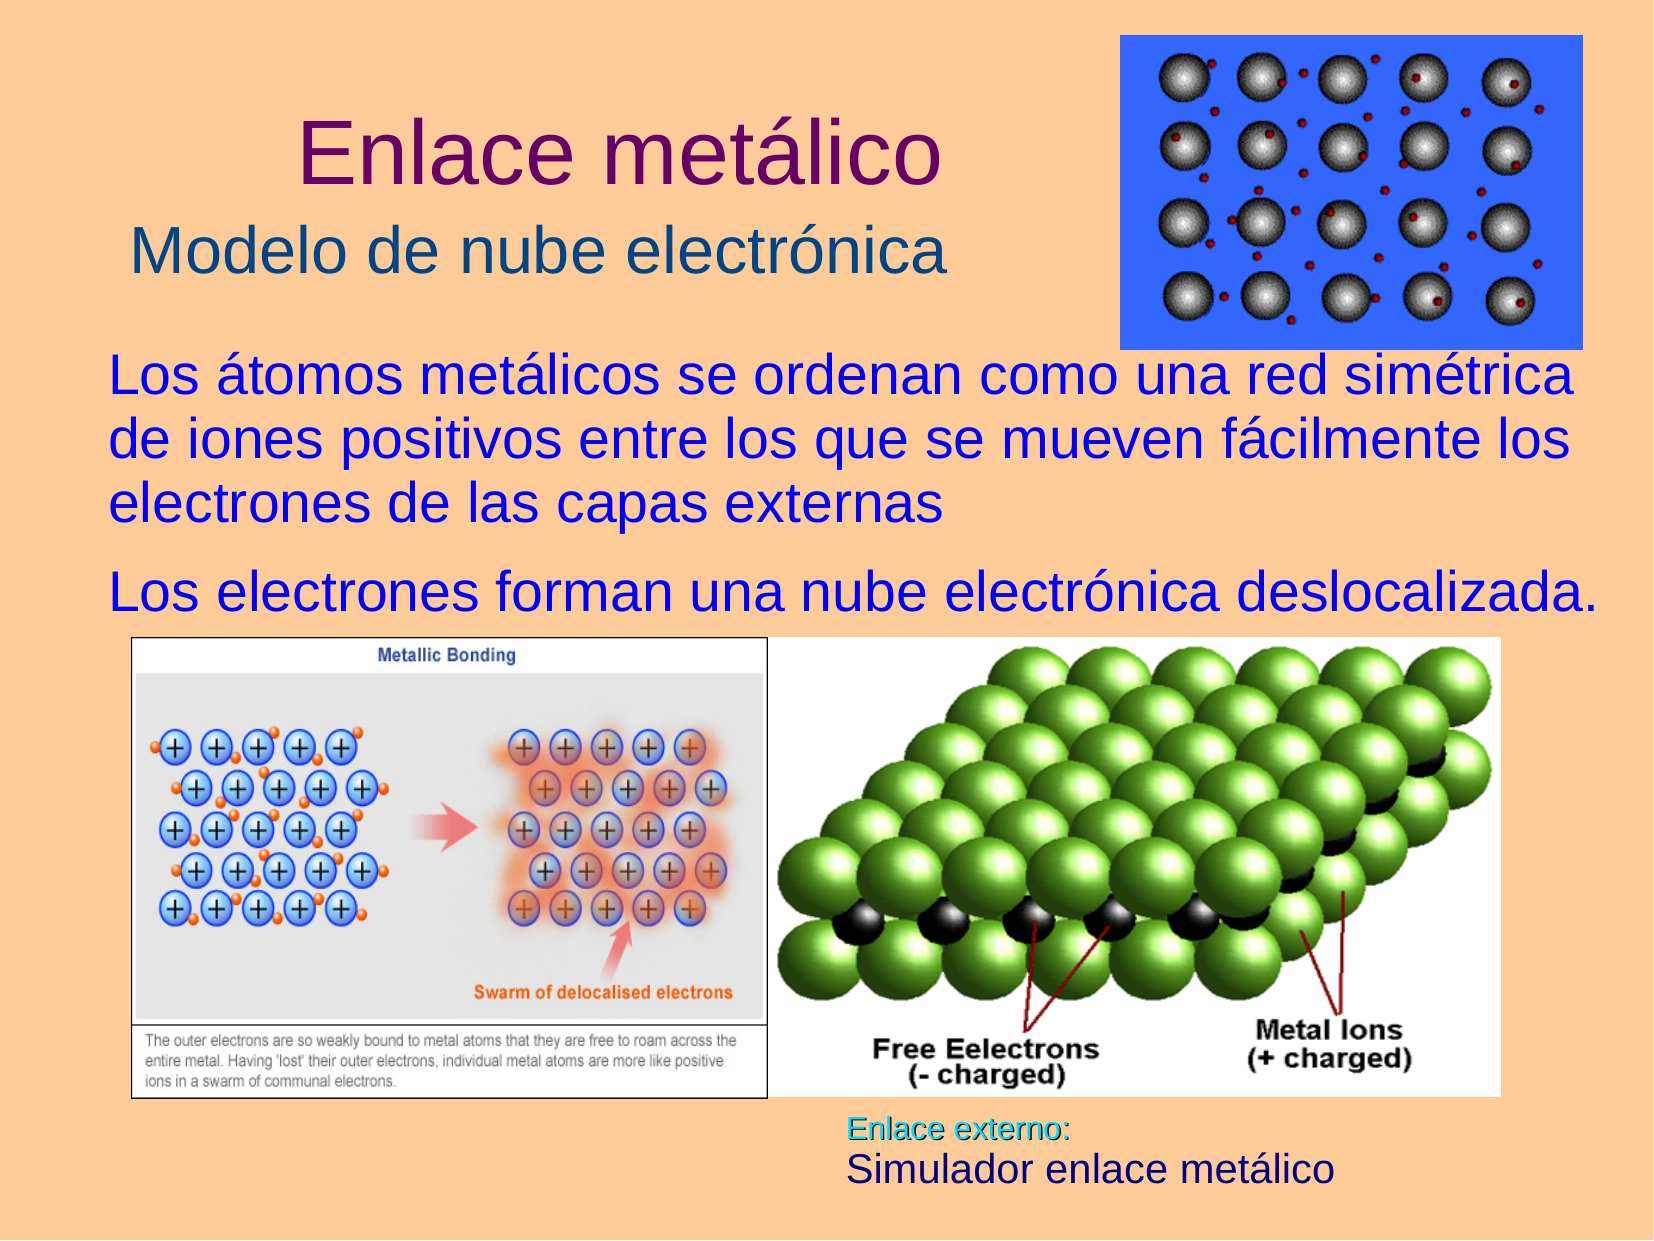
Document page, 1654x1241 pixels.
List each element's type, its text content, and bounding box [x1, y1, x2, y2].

title Enlace metálico [82, 49, 1120, 257]
list Modelo de nube electrónica [59, 212, 981, 324]
picture [1120, 35, 1583, 350]
picture [131, 637, 1501, 1099]
list Los átomos metálicos se ordenan como una red simétrica de iones positivos entre los que se mueven fácilmente los electrones de las capas externas Los electrones forman una nube electrónica deslocalizada. [47, 342, 1607, 686]
list Enlace externo:Simulador enlace metálico [791, 1110, 1518, 1194]
